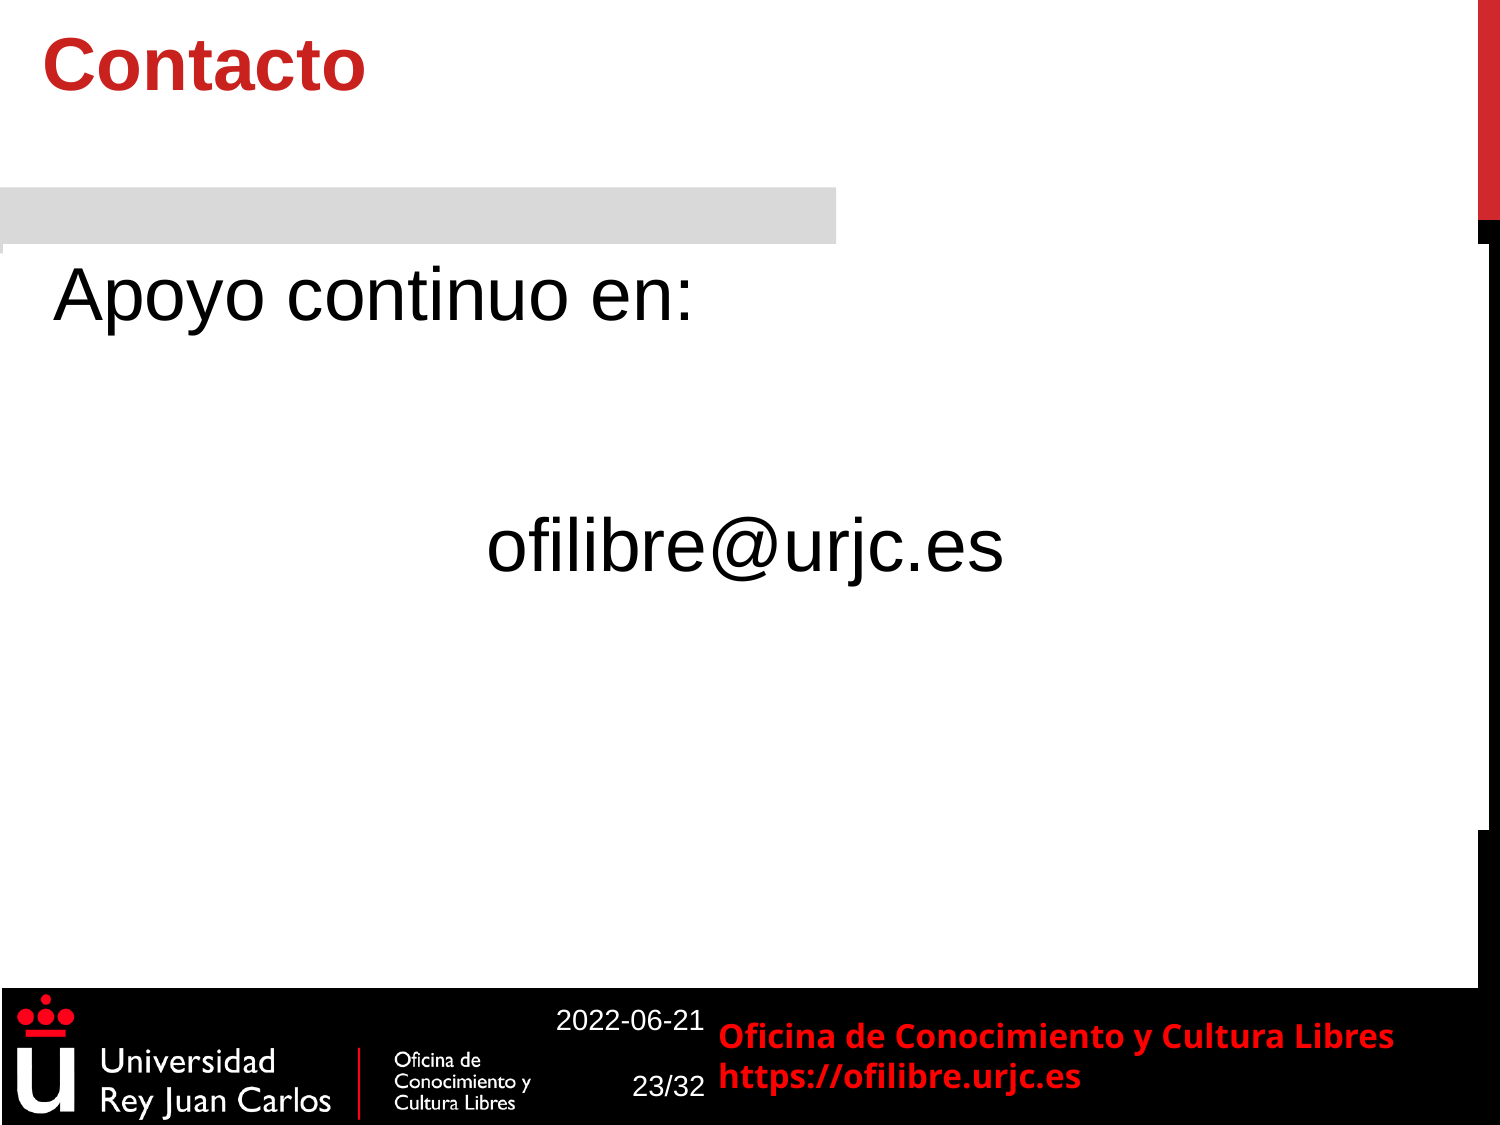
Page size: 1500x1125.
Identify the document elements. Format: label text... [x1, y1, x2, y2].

text_box Apoyo continuo en: ofilibre@urjc.es [3, 244, 1489, 830]
text_box Contacto [27, 15, 1381, 199]
picture [17, 994, 531, 1120]
title [75, 7, 1425, 196]
